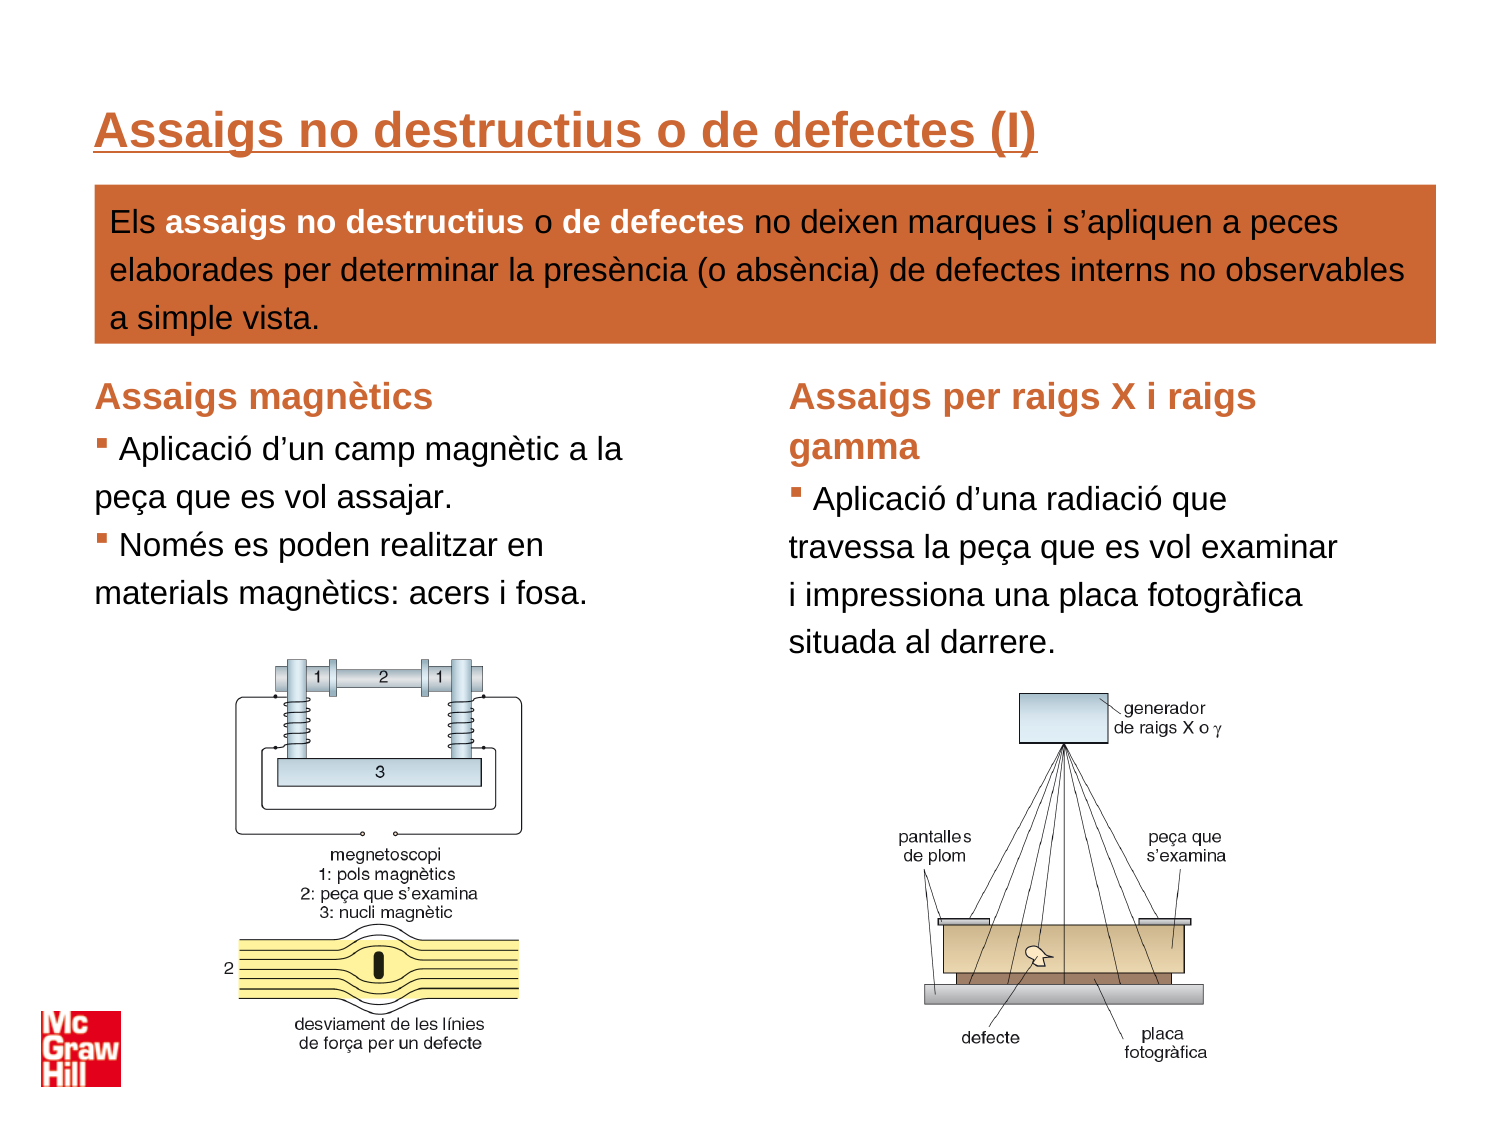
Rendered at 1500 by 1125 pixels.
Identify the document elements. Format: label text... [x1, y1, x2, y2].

chart [41, 1011, 121, 1087]
text_box Assaigs magnètics Aplicació d’un camp magnètic a la peça que es vol assajar. Només es poden realitzar en materials magnètics: acers i fosa. [79, 360, 671, 619]
text_box Assaigs no destructius o de defectes (I) [78, 90, 1483, 166]
picture [881, 672, 1235, 1071]
picture [193, 649, 550, 1059]
text_box Assaigs per raigs X i raigs gamma Aplicació d’una radiació que travessa la peça que es vol examinar i impressiona una placa fotogràfica situada al darrere. [773, 360, 1365, 669]
text_box Els assaigs no destructius o de defectes no deixen marques i s’apliquen a peces elaborades per determinar la presència (o absència) de defectes interns no observables a simple vista. [94, 184, 1436, 344]
